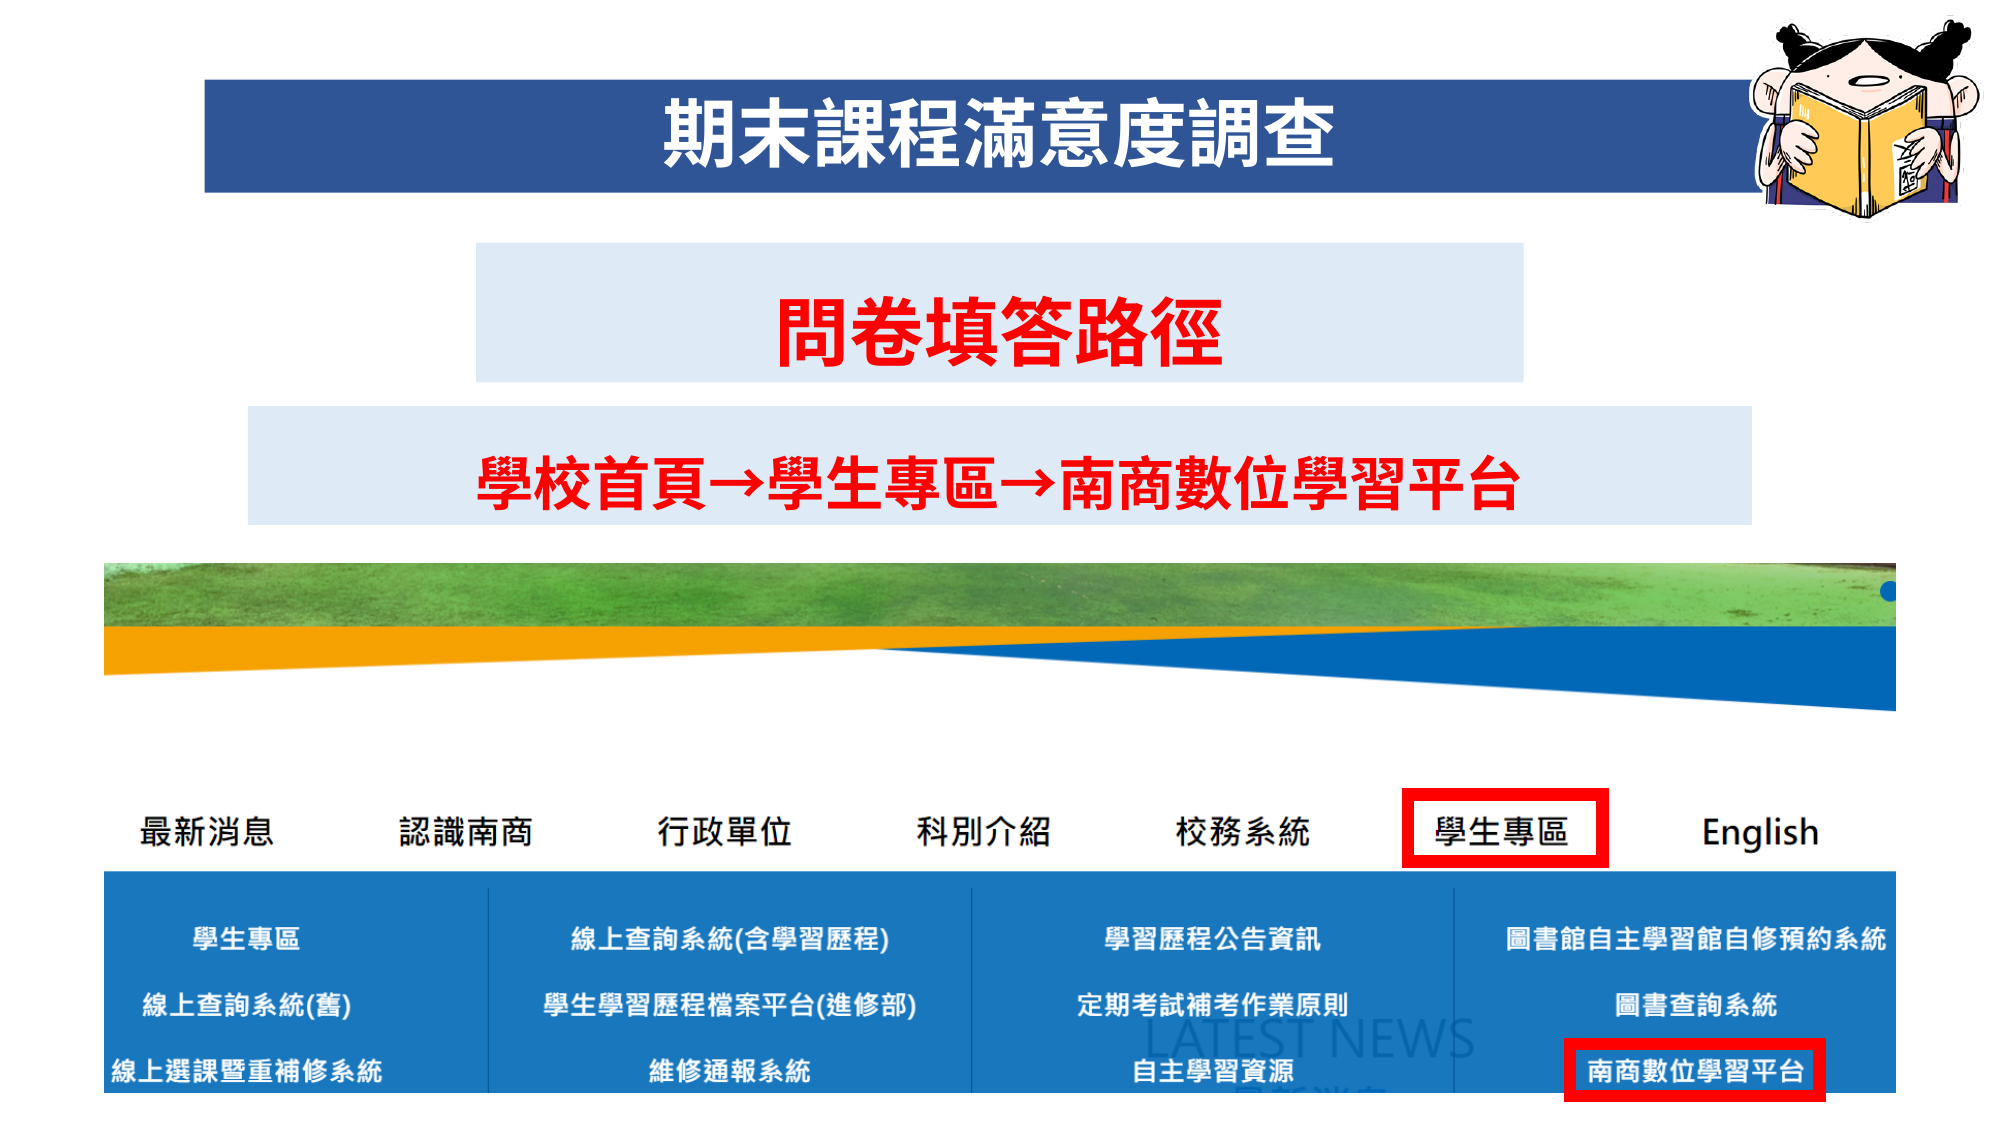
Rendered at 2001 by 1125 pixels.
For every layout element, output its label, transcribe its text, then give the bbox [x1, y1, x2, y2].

picture [1576, 1050, 1813, 1090]
picture [1730, 0, 2000, 236]
text_box 期末課程滿意度調查 [204, 79, 1730, 193]
text_box 問卷填答路徑 [476, 242, 1524, 383]
text_box 學校首頁→學生專區→南商數位學習平台 [247, 405, 1752, 525]
picture [104, 563, 1896, 1093]
